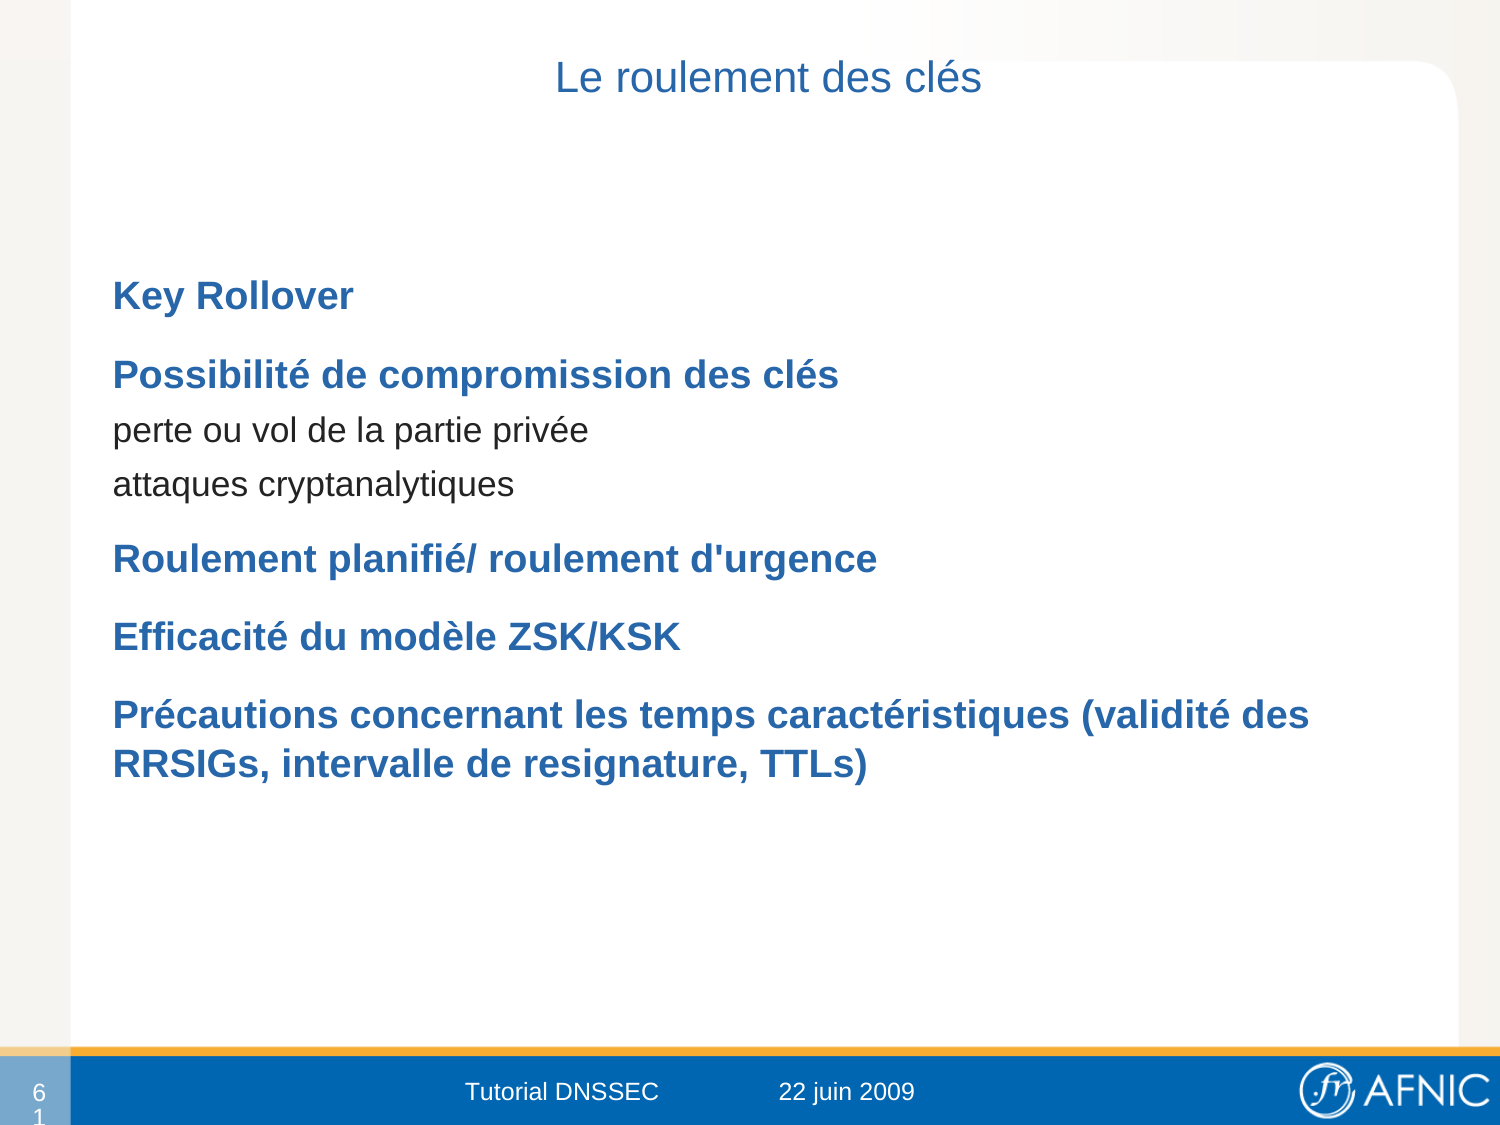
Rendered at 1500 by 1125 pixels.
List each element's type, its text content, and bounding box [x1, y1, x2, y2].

title Le roulement des clés [112, 12, 1426, 138]
list Key Rollover Possibilité de compromission des clés perte ou vol de la partie privée attaques cryptanalytiques Roulement planifié/ roulement d'urgence Efficacité du modèle ZSK/KSK Précautions concernant les temps caractéristiques (validité des RRSIGs, intervalle de resignature, TTLs) [112, 266, 1426, 994]
picture [0, 0, 1500, 1125]
